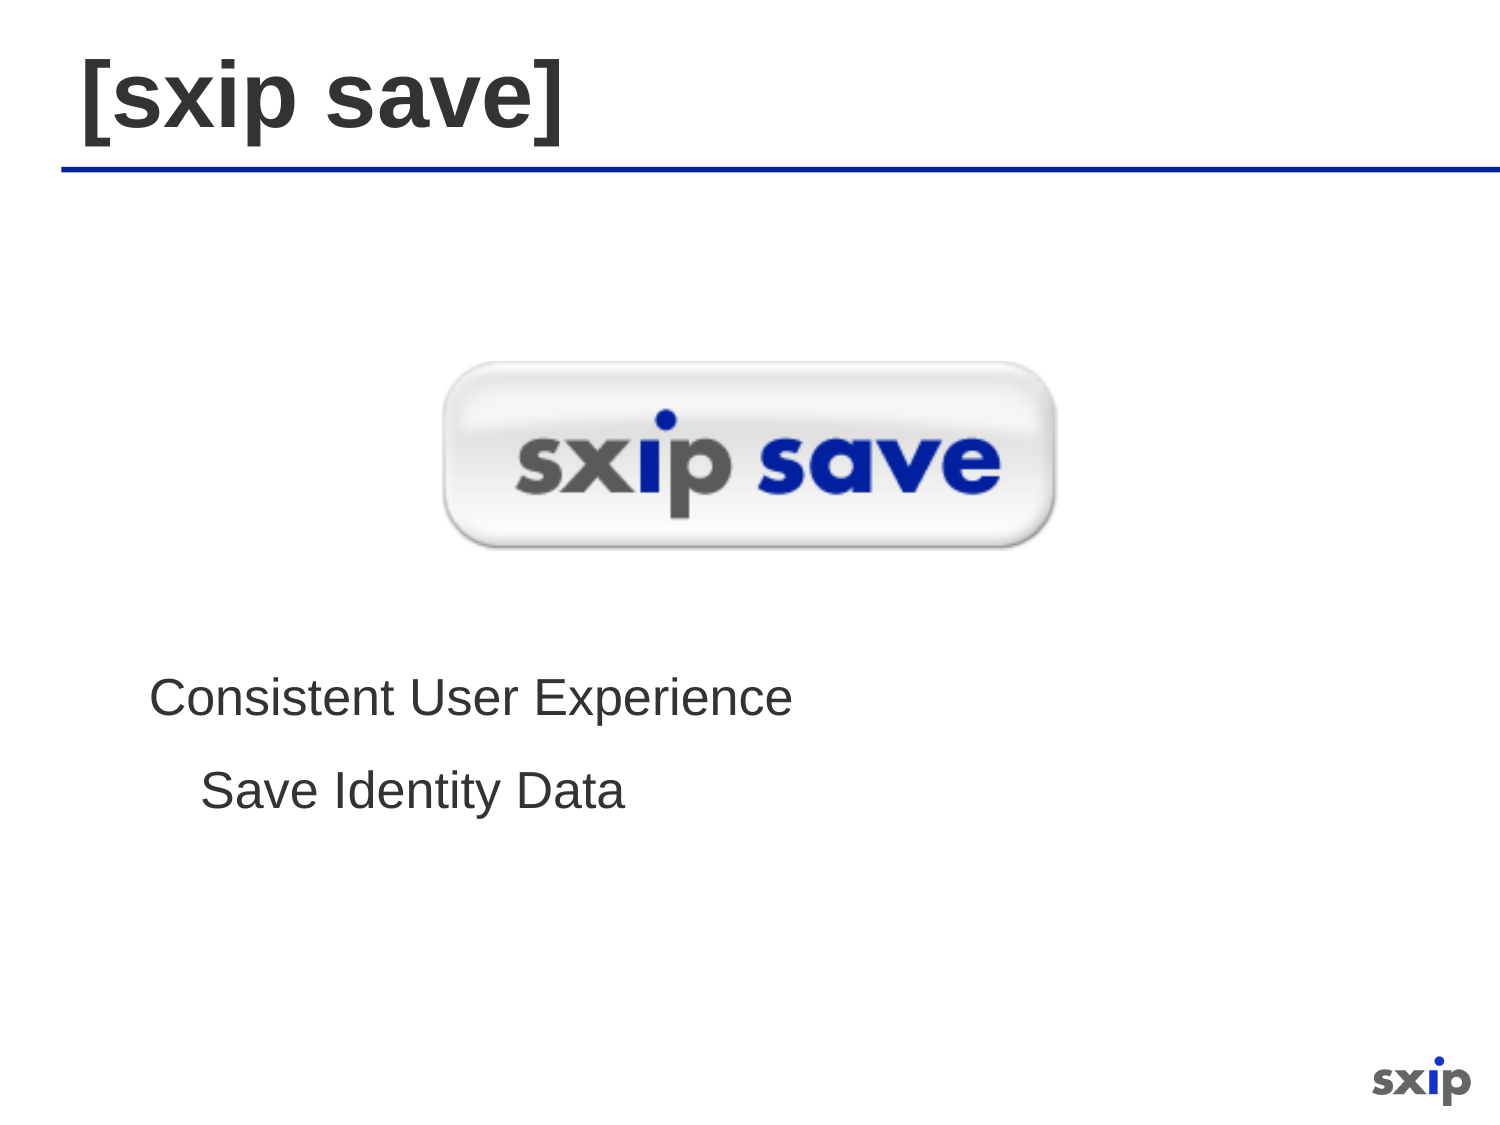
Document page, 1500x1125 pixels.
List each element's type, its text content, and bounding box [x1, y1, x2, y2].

picture [442, 361, 1058, 552]
title [sxip save] [61, 21, 1495, 169]
picture [1372, 1056, 1471, 1106]
list Consistent User Experience Save Identity Data [112, 668, 1454, 981]
